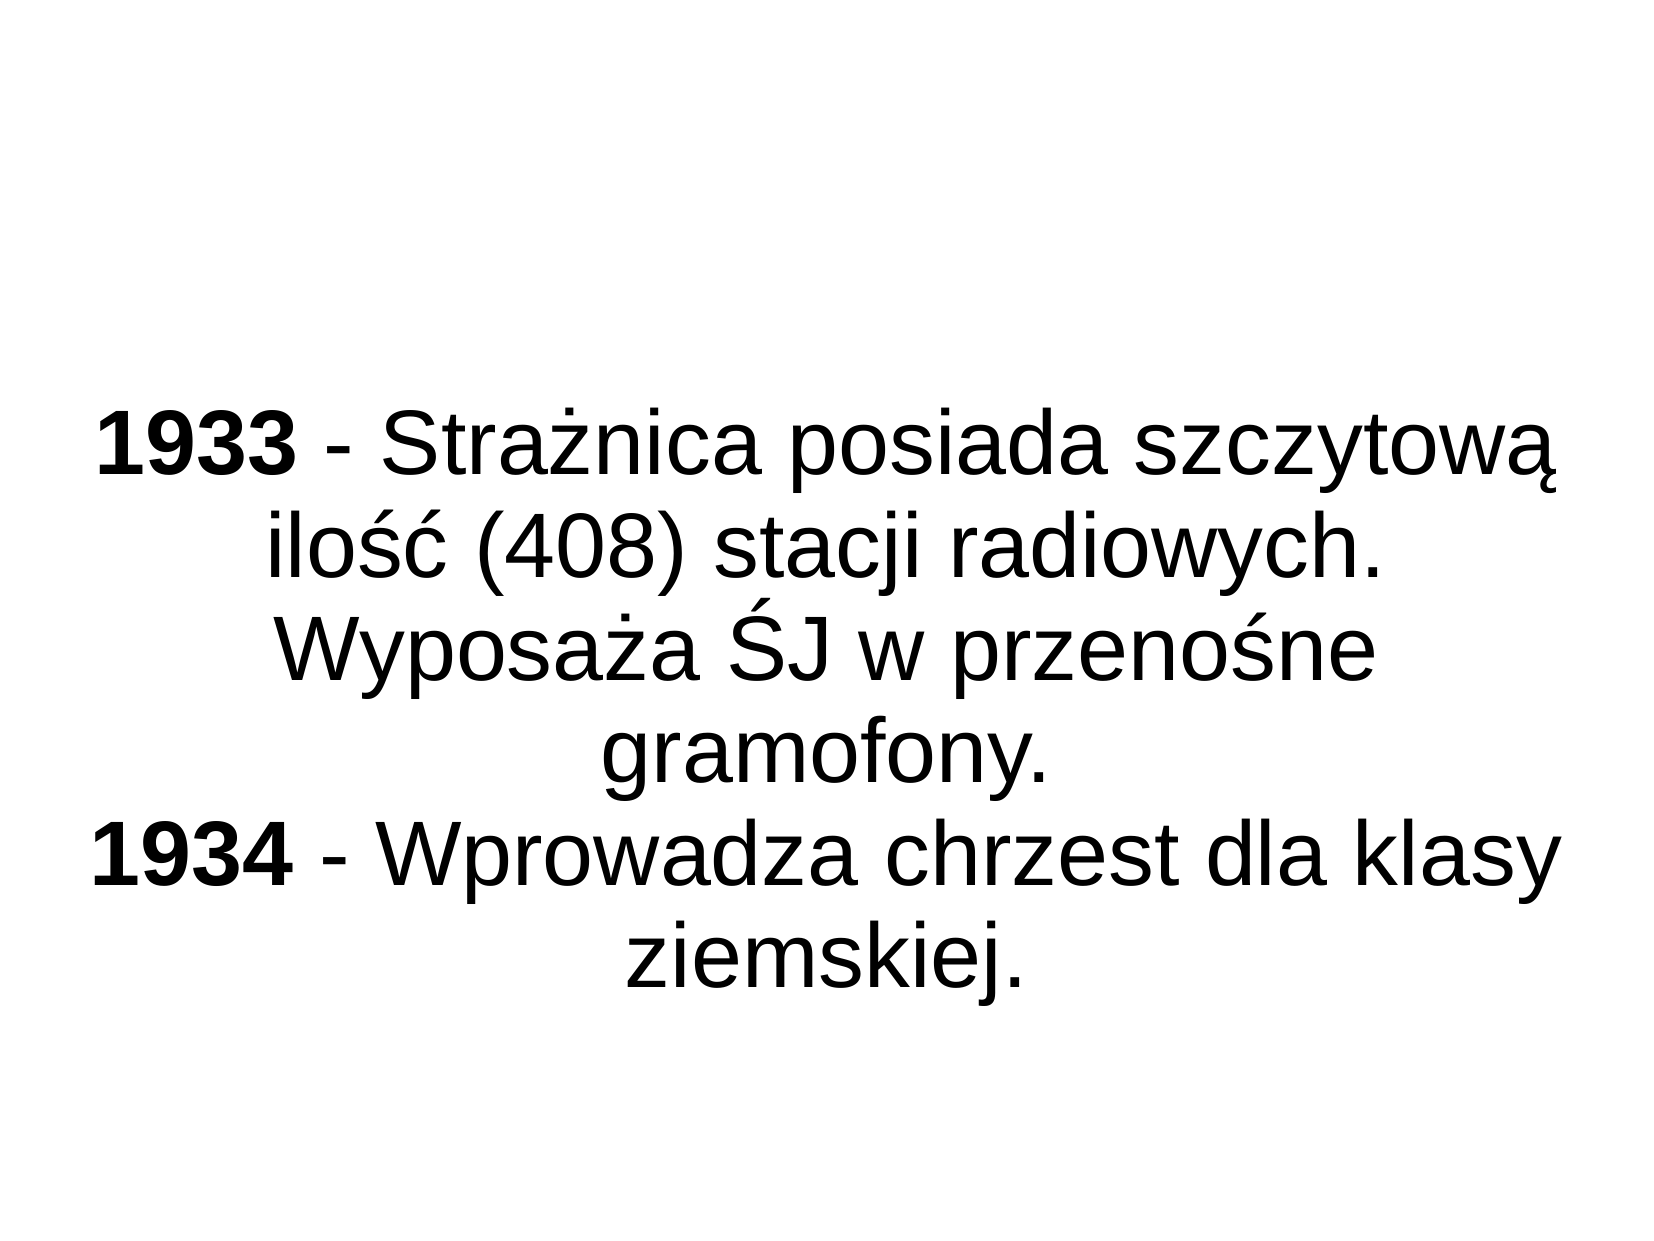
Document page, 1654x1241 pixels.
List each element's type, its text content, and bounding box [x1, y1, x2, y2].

subtitle 1933 - Strażnica posiada szczytową ilość (408) stacji radiowych. Wyposaża ŚJ w przenośne gramofony. 1934 - Wprowadza chrzest dla klasy ziemskiej. [82, 297, 1571, 1102]
